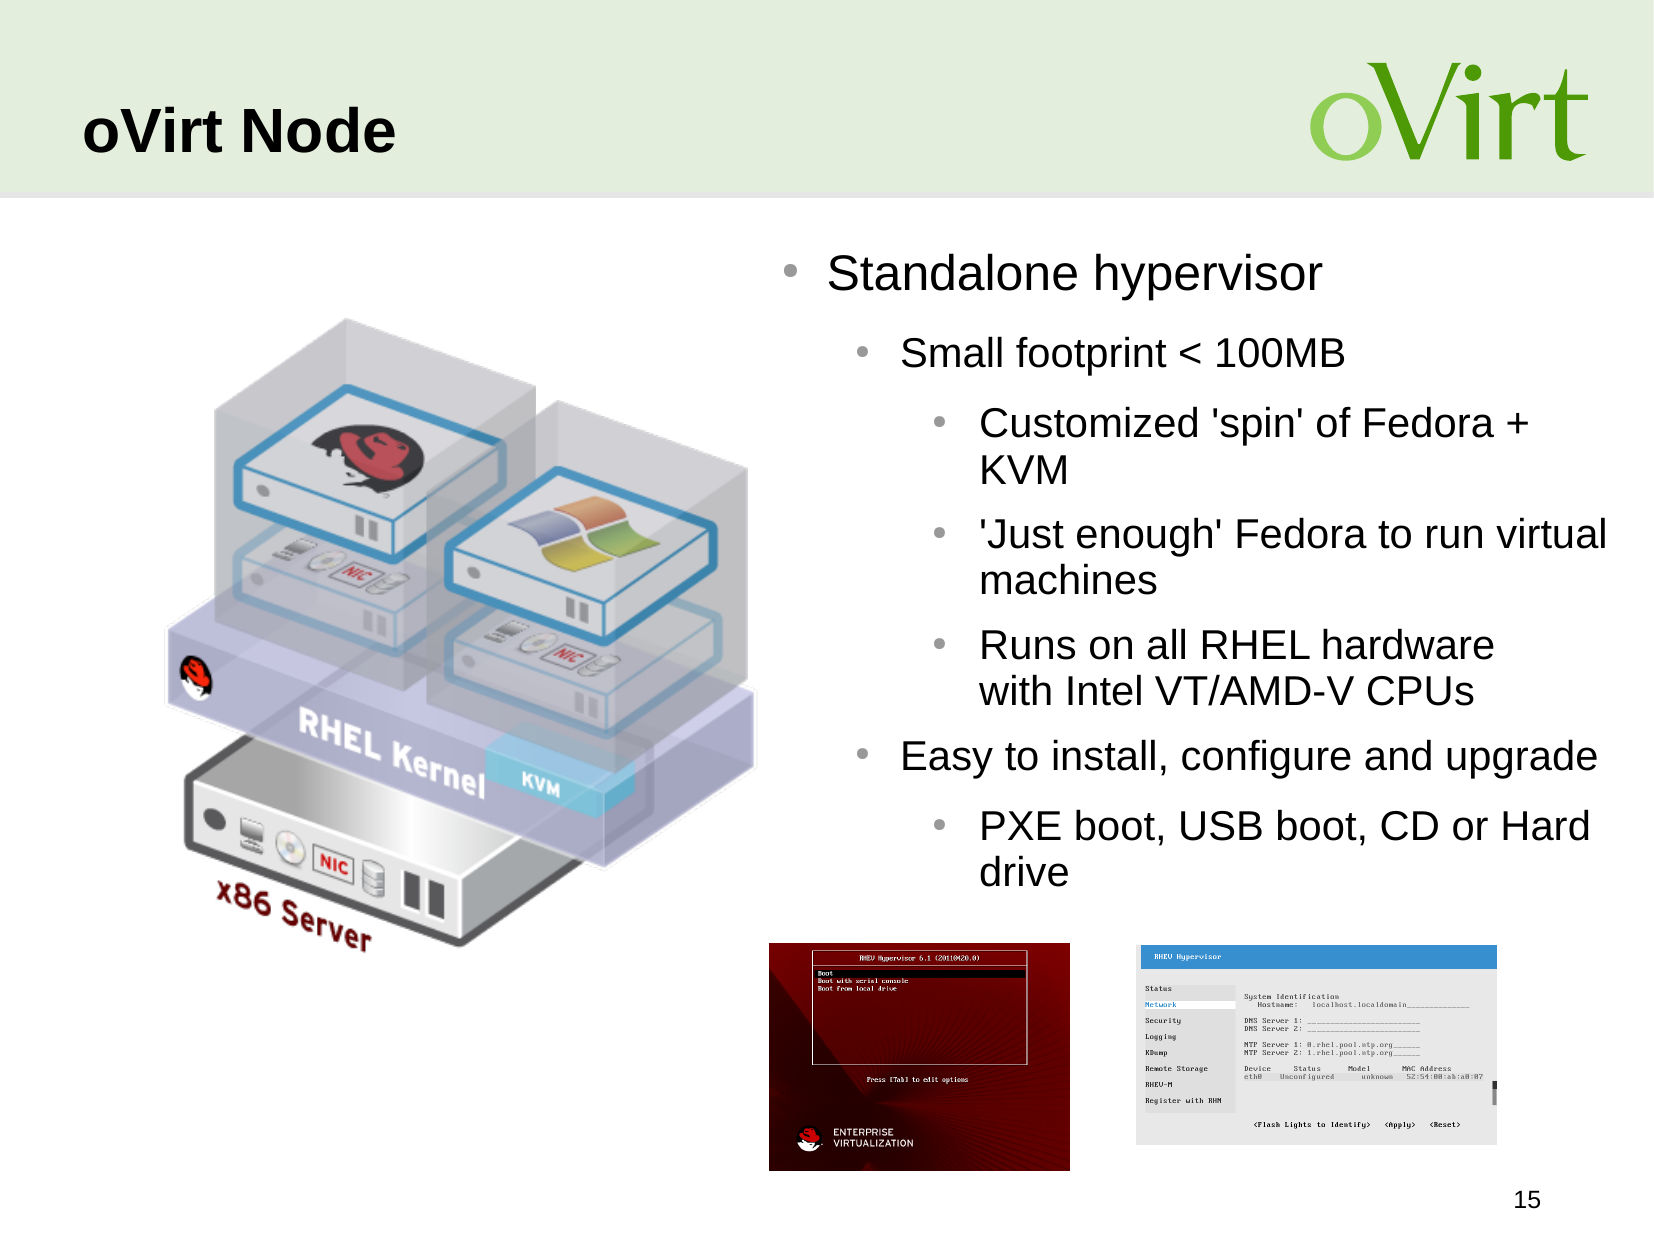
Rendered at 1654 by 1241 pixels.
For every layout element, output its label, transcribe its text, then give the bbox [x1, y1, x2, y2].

picture [141, 317, 759, 966]
list Standalone hypervisor Small footprint < 100MB Customized 'spin' of Fedora + KVM 'Just enough' Fedora to run virtual machines Runs on all RHEL hardware with Intel VT/AMD-V CPUs Easy to install, configure and upgrade PXE boot, USB boot, CD or Hard drive [766, 244, 1621, 940]
picture [769, 943, 1070, 1171]
title oVirt Node [82, 37, 1571, 226]
picture [1136, 945, 1497, 1146]
